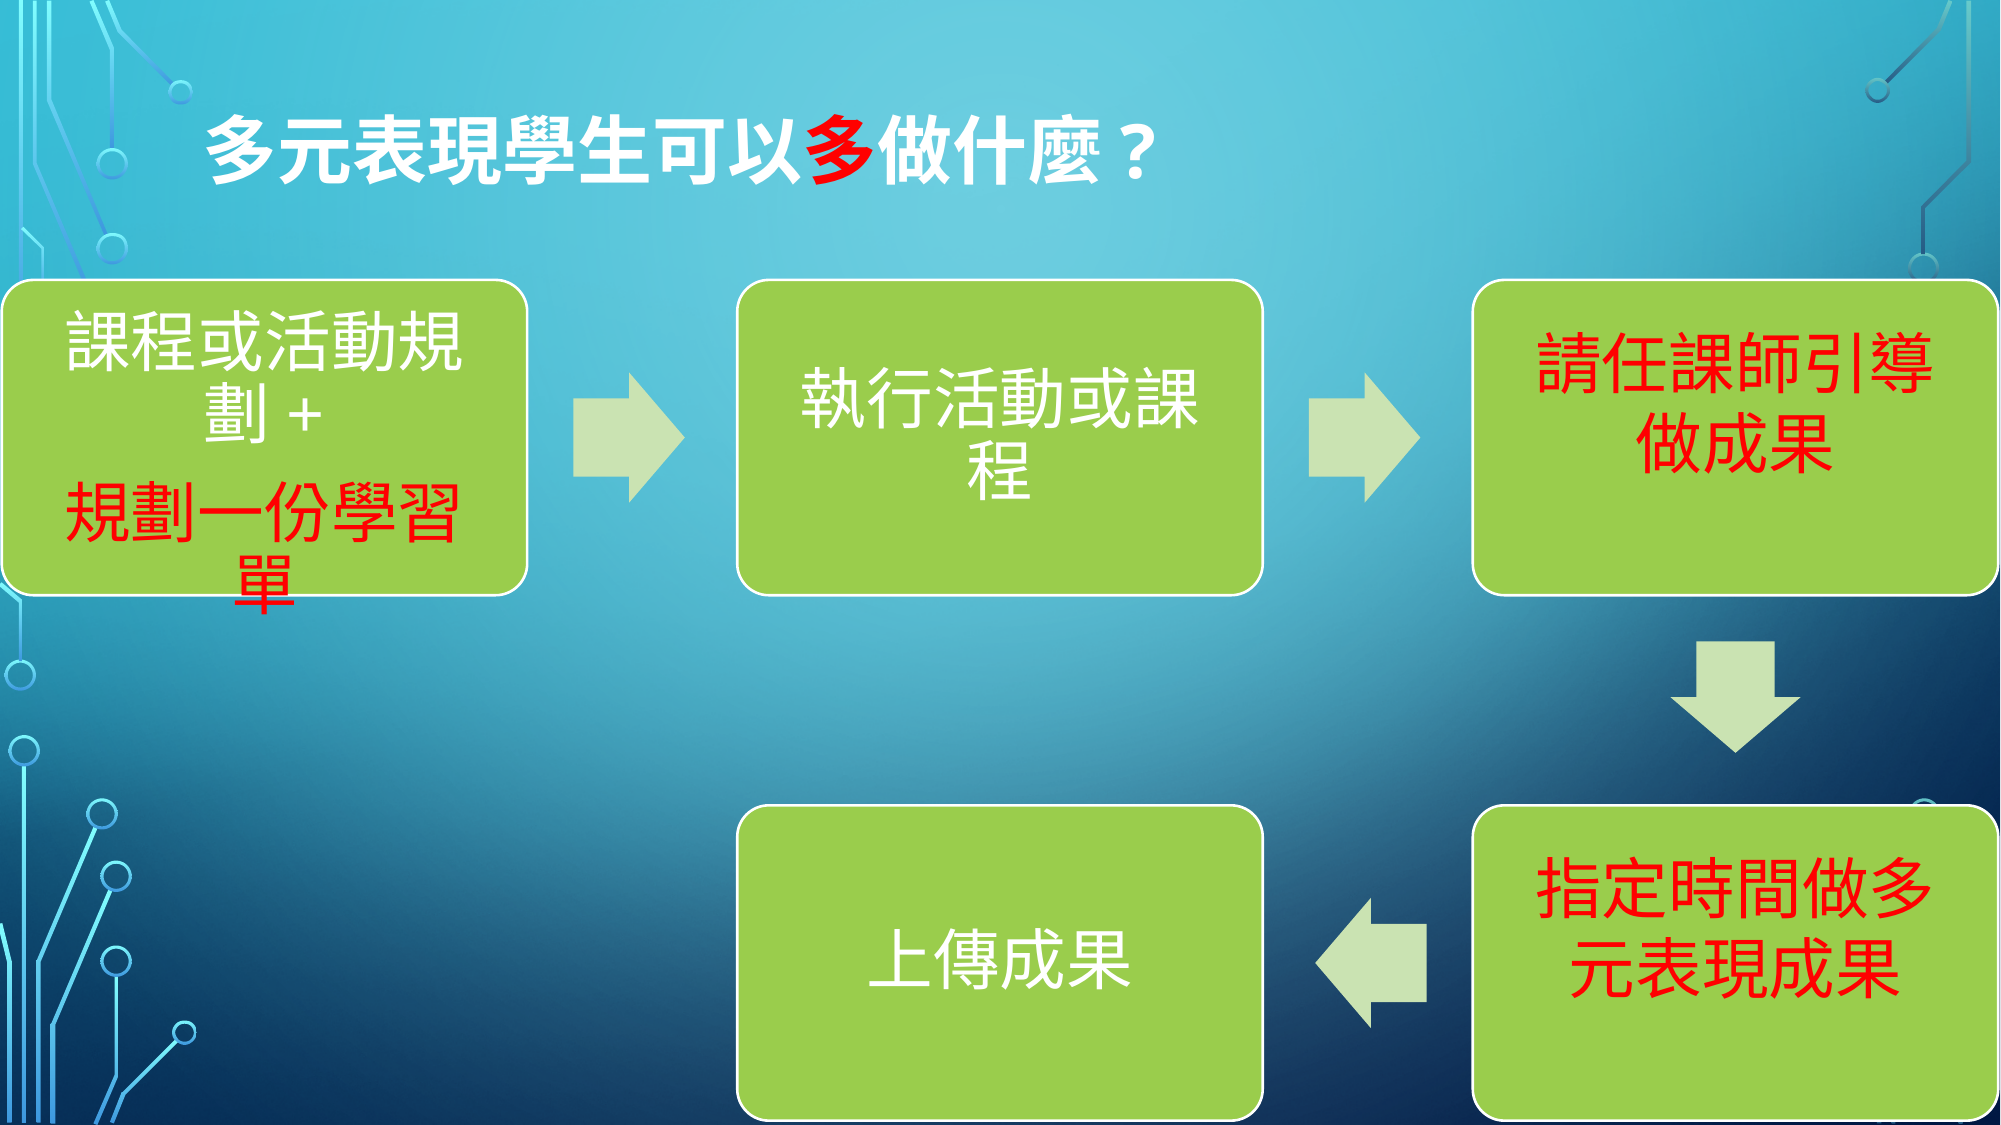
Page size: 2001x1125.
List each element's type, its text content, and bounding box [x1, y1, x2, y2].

text_box [1315, 897, 1427, 1029]
text_box 上傳成果 [737, 805, 1263, 1121]
text_box [1670, 641, 1801, 753]
text_box [1308, 372, 1421, 503]
text_box 課程或活動規劃+ 規劃一份學習單 [1, 279, 528, 596]
text_box [573, 372, 685, 503]
text_box 指定時間做多元表現成果 [1472, 805, 1999, 1121]
text_box 執行活動或課程 [737, 279, 1263, 596]
title 多元表現學生可以多做什麼? [187, 32, 1813, 276]
text_box 請任課師引導做成果 [1472, 279, 1999, 596]
